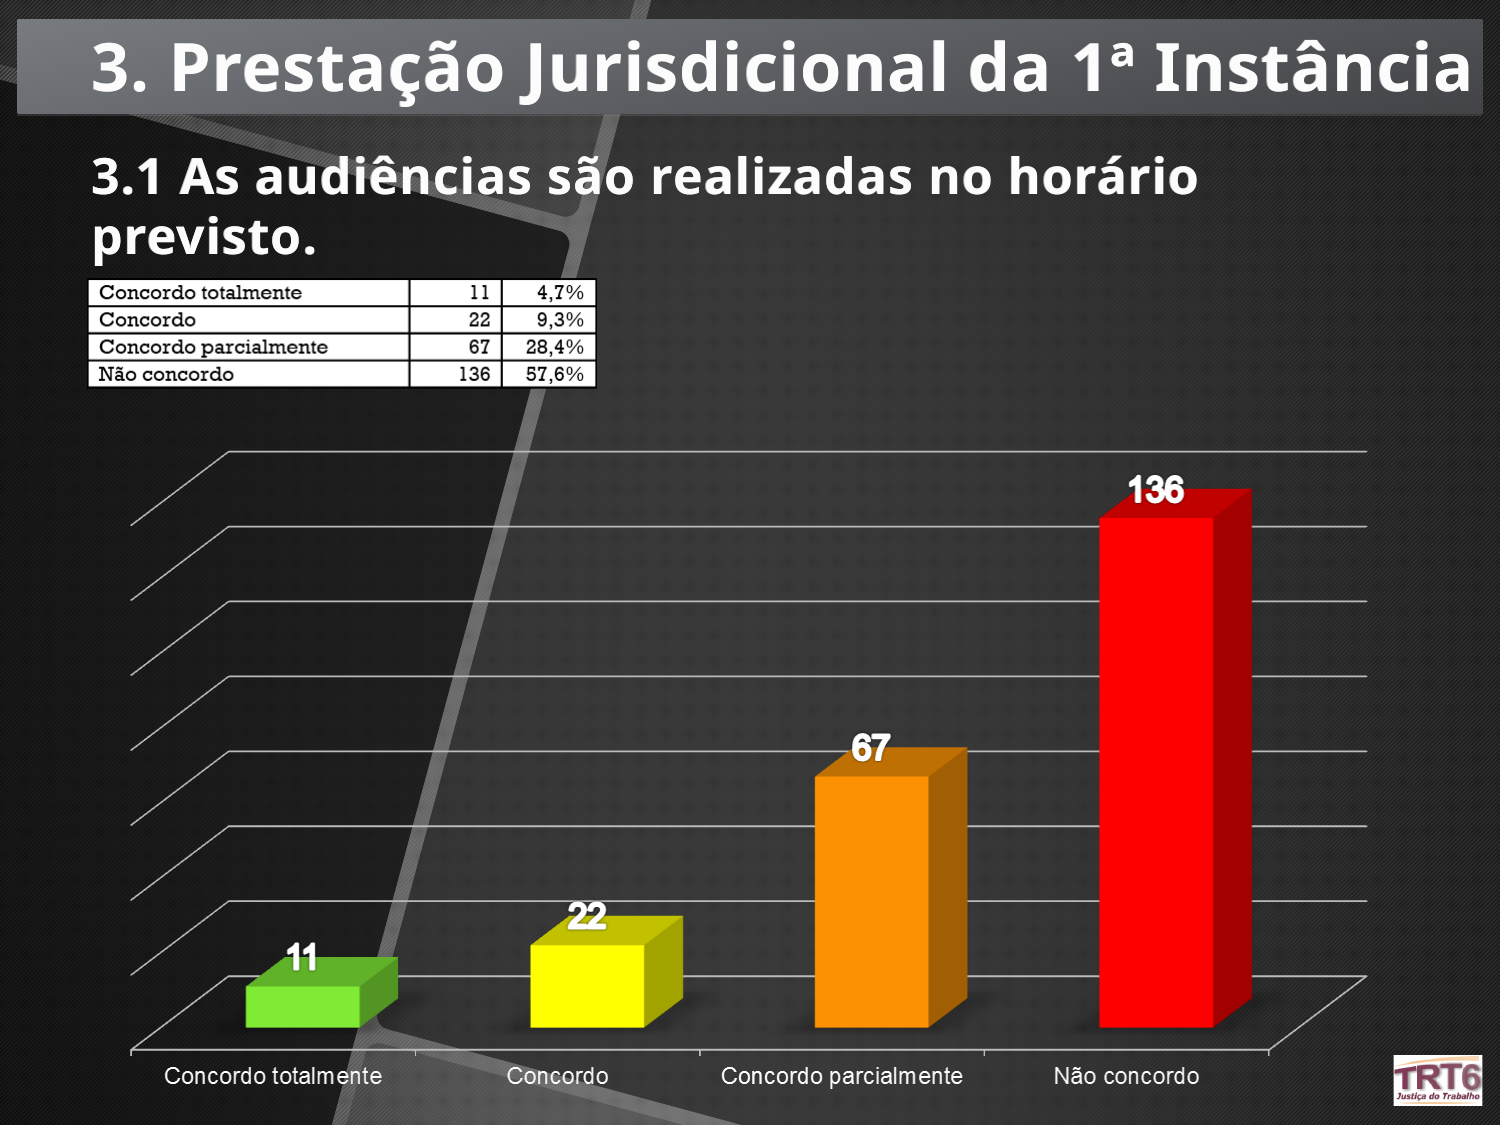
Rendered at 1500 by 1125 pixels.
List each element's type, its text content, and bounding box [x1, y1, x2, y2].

text_box 3.1 As audiências são realizadas no horário previsto. [77, 137, 1447, 272]
text_box 3. Prestação Jurisdicional da 1ª Instância [77, 18, 1500, 113]
text_box [18, 19, 1482, 114]
picture [87, 273, 597, 399]
chart [60, 414, 1440, 1115]
picture [1440, 1055, 1483, 1106]
